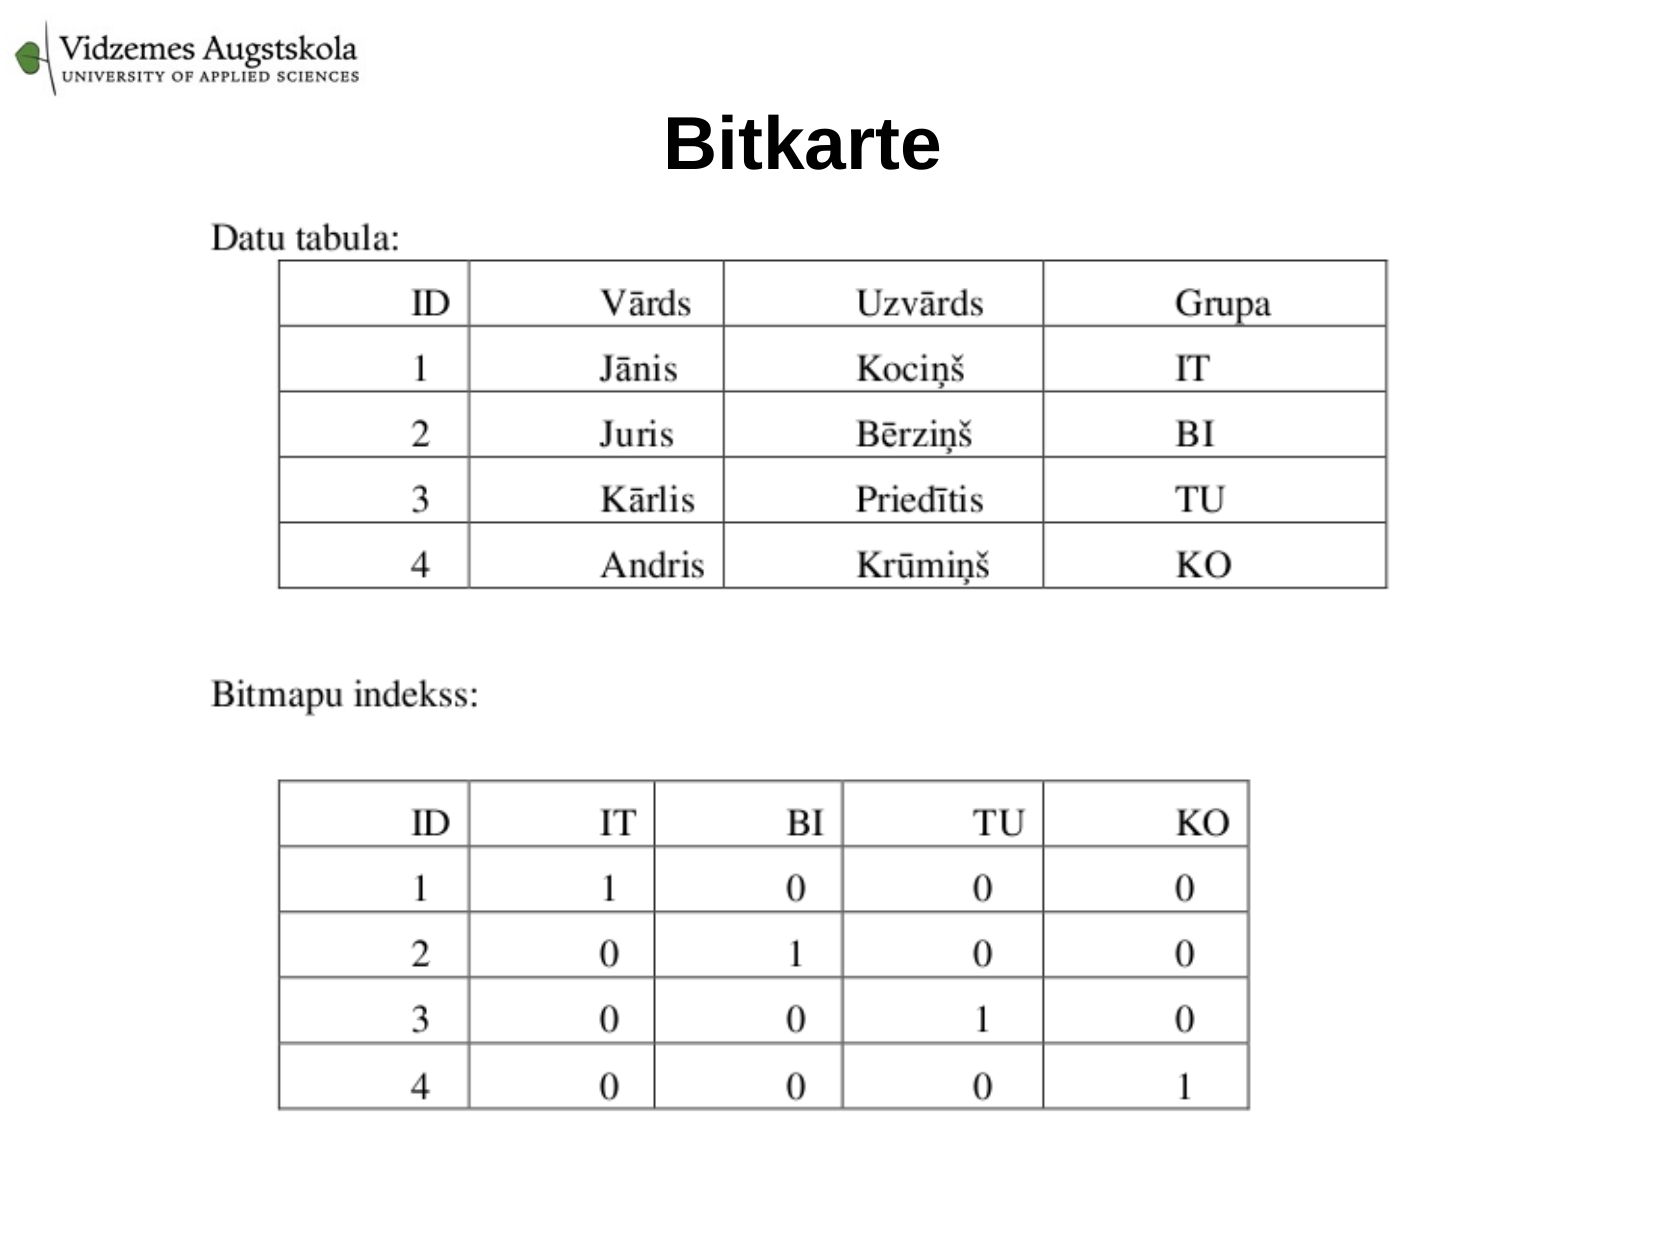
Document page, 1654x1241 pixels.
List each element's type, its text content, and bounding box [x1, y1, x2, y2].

picture [194, 208, 1422, 1142]
title Bitkarte [94, 103, 1512, 188]
picture [5, 2, 368, 113]
